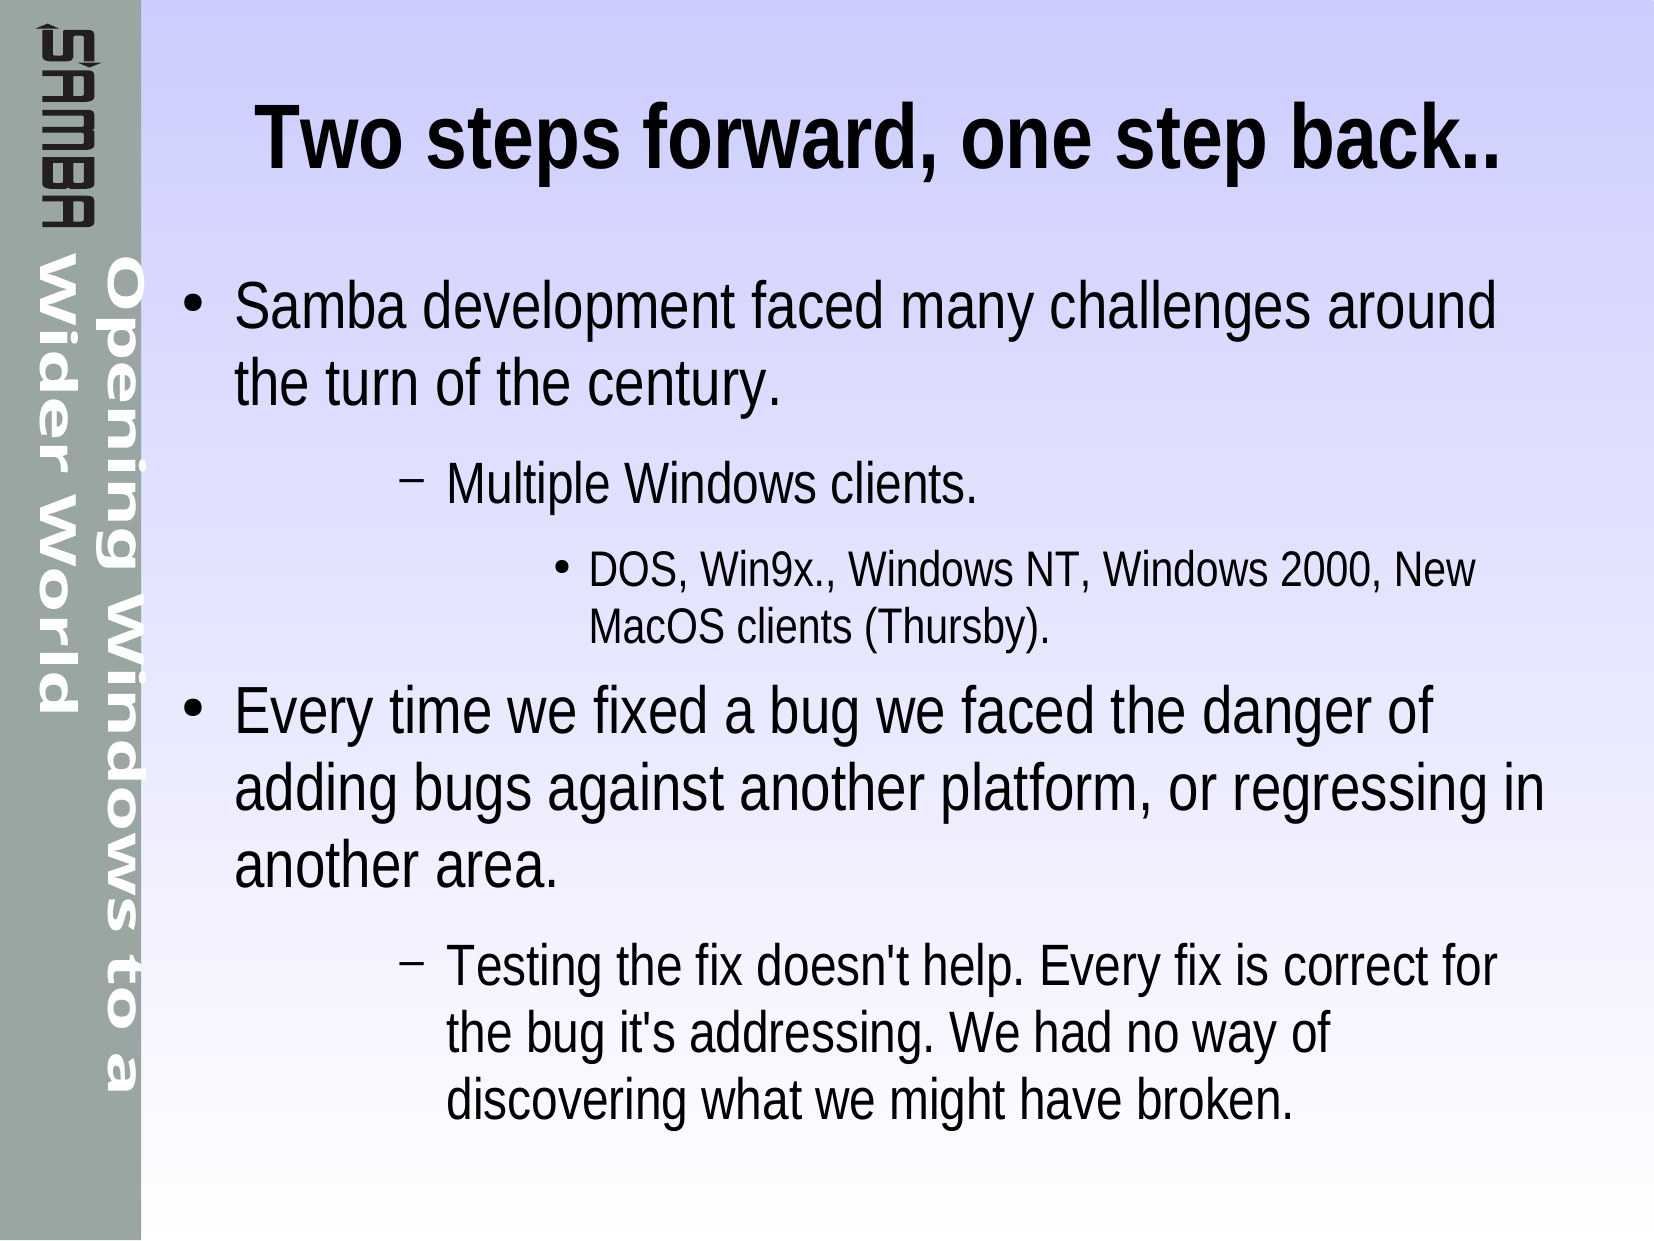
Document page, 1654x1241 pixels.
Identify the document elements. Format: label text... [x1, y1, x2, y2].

title Two steps forward, one step back.. [173, 31, 1586, 239]
list Samba development faced many challenges around the turn of the century. Multiple Windows clients. DOS, Win9x., Windows NT, Windows 2000, New MacOS clients (Thursby). Every time we fixed a bug we faced the danger of adding bugs against another platform, or regressing in another area. Testing the fix doesn't help. Every fix is correct for the bug it's addressing. We had no way of discovering what we might have broken. [163, 265, 1576, 1174]
